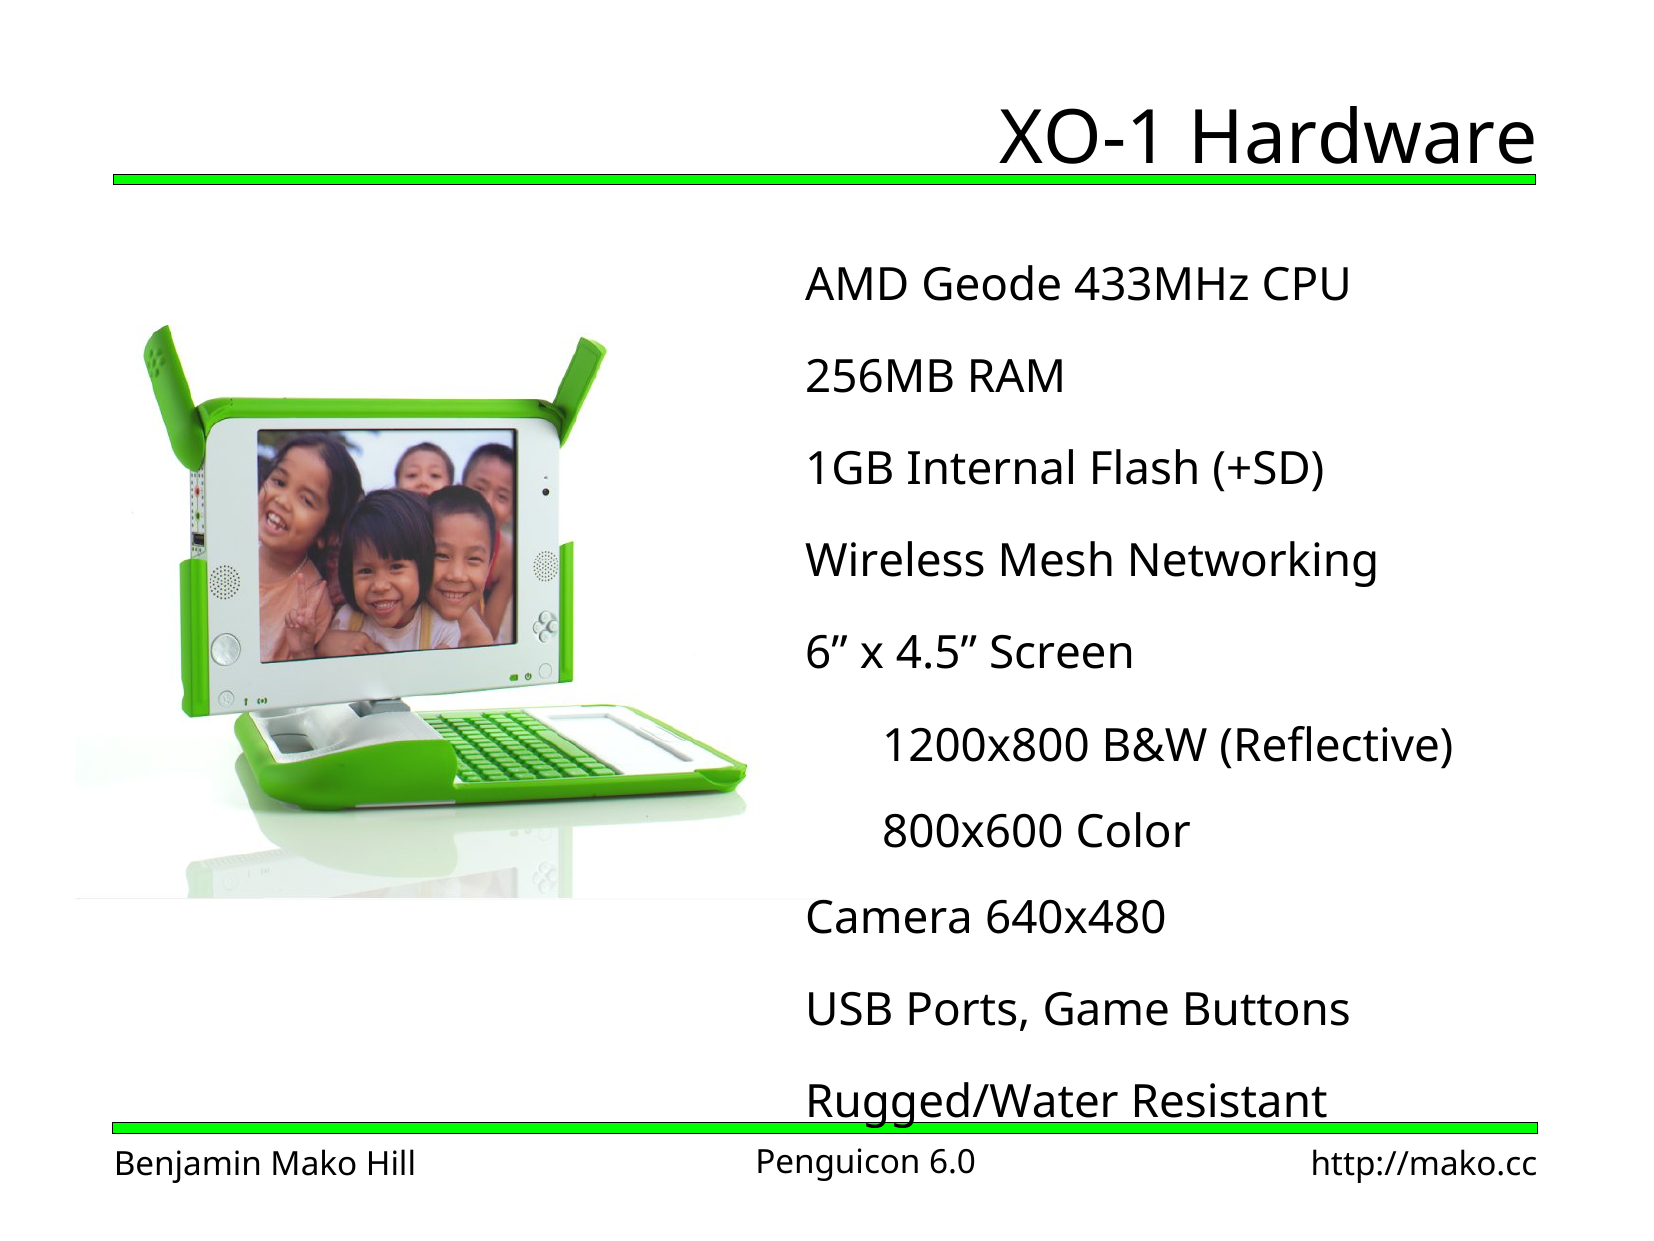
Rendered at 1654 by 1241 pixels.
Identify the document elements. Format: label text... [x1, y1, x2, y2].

title XO-1 Hardware [125, 70, 1538, 198]
picture [75, 309, 787, 901]
list AMD Geode 433MHz CPU 256MB RAM 1GB Internal Flash (+SD) Wireless Mesh Networking 6” x 4.5” Screen 1200x800 B&W (Reflective) 800x600 Color Camera 640x480 USB Ports, Game Buttons Rugged/Water Resistant [787, 251, 1530, 1089]
